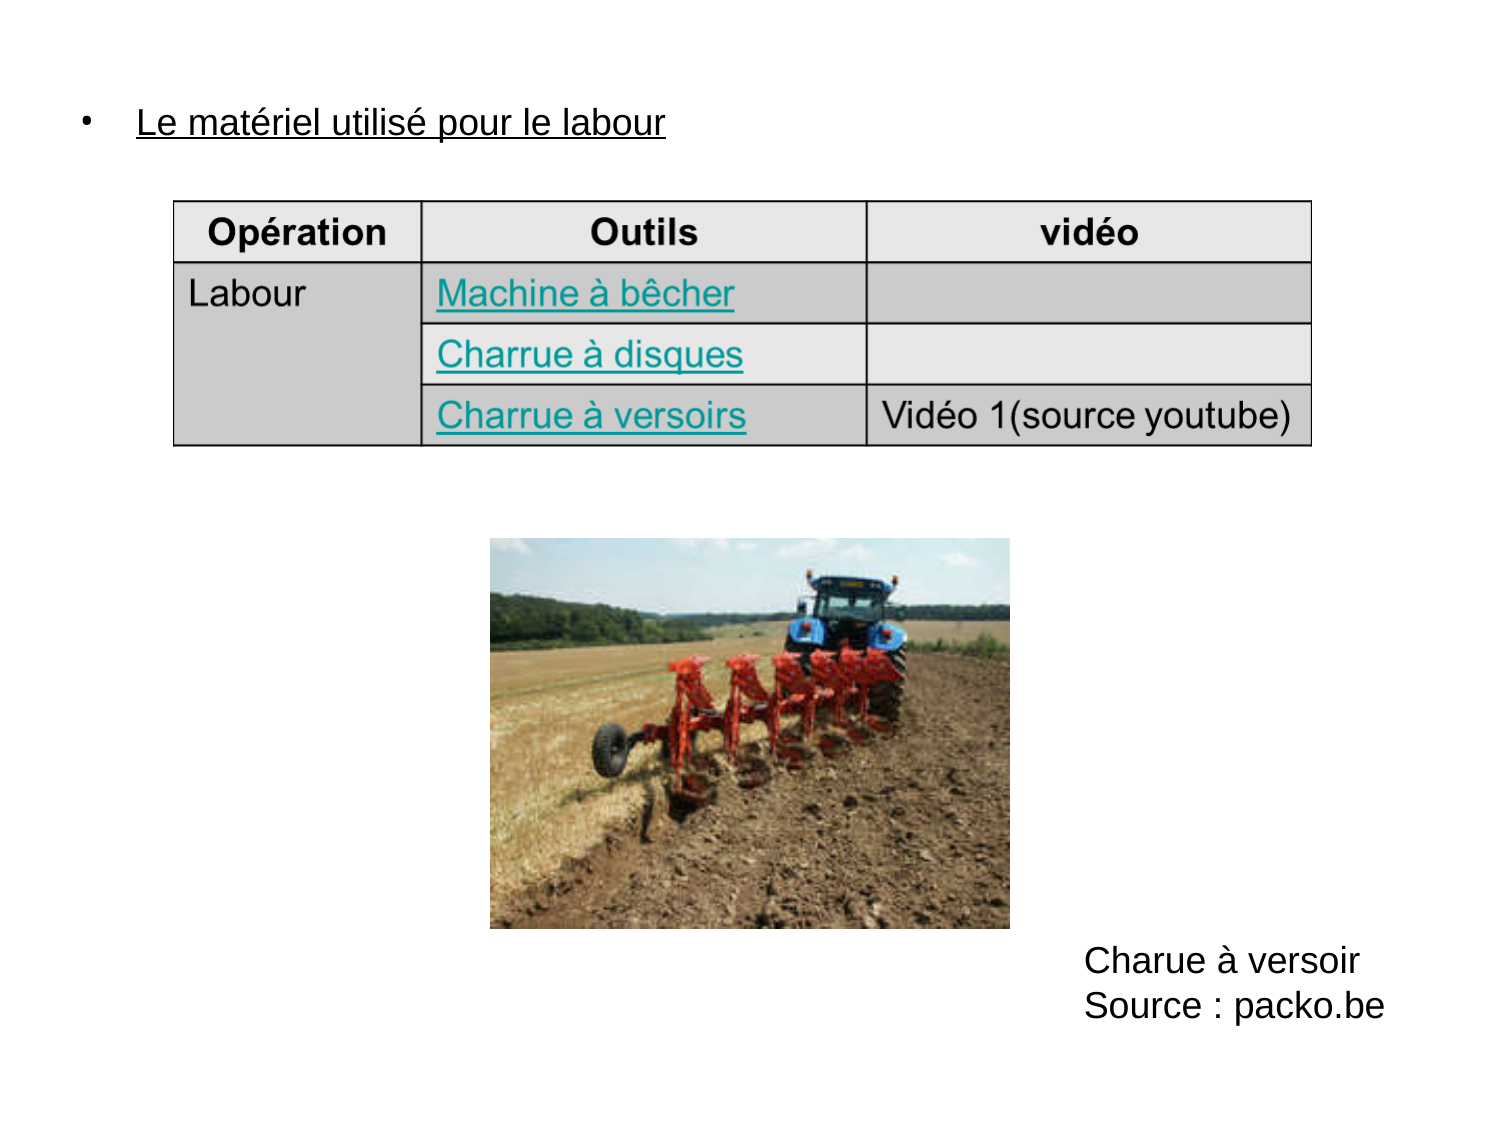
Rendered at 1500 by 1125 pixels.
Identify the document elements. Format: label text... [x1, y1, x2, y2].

picture [490, 538, 1010, 929]
text_box Charue à versoir Source : packo.be [1069, 928, 1483, 1034]
picture [173, 196, 1312, 461]
list Le matériel utilisé pour le labour [64, 90, 1415, 1005]
